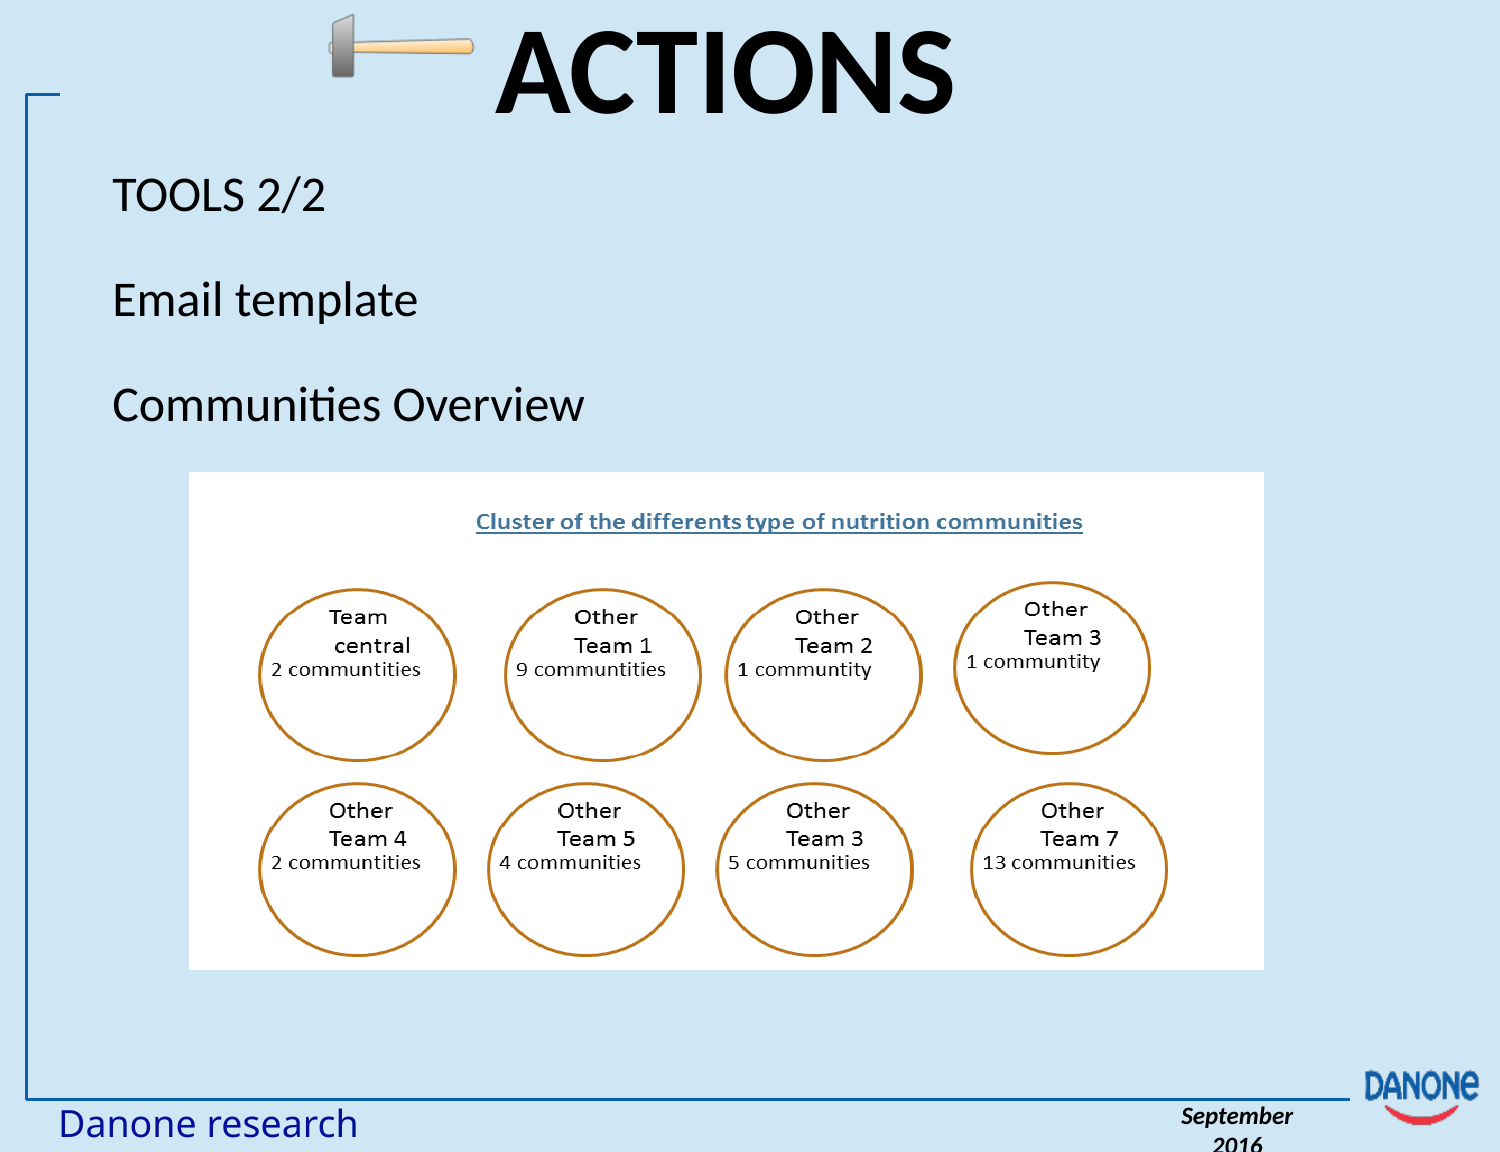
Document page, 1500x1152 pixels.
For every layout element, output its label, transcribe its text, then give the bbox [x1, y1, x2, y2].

text_box TOOLS 2/2 Email template Communities Overview [97, 153, 601, 679]
picture [188, 472, 1264, 970]
text_box Danone research [43, 1092, 392, 1152]
picture [1362, 1067, 1482, 1130]
picture [325, 10, 478, 104]
text_box ACTIONS [480, 0, 972, 146]
text_box September 2016 [1147, 1092, 1327, 1152]
